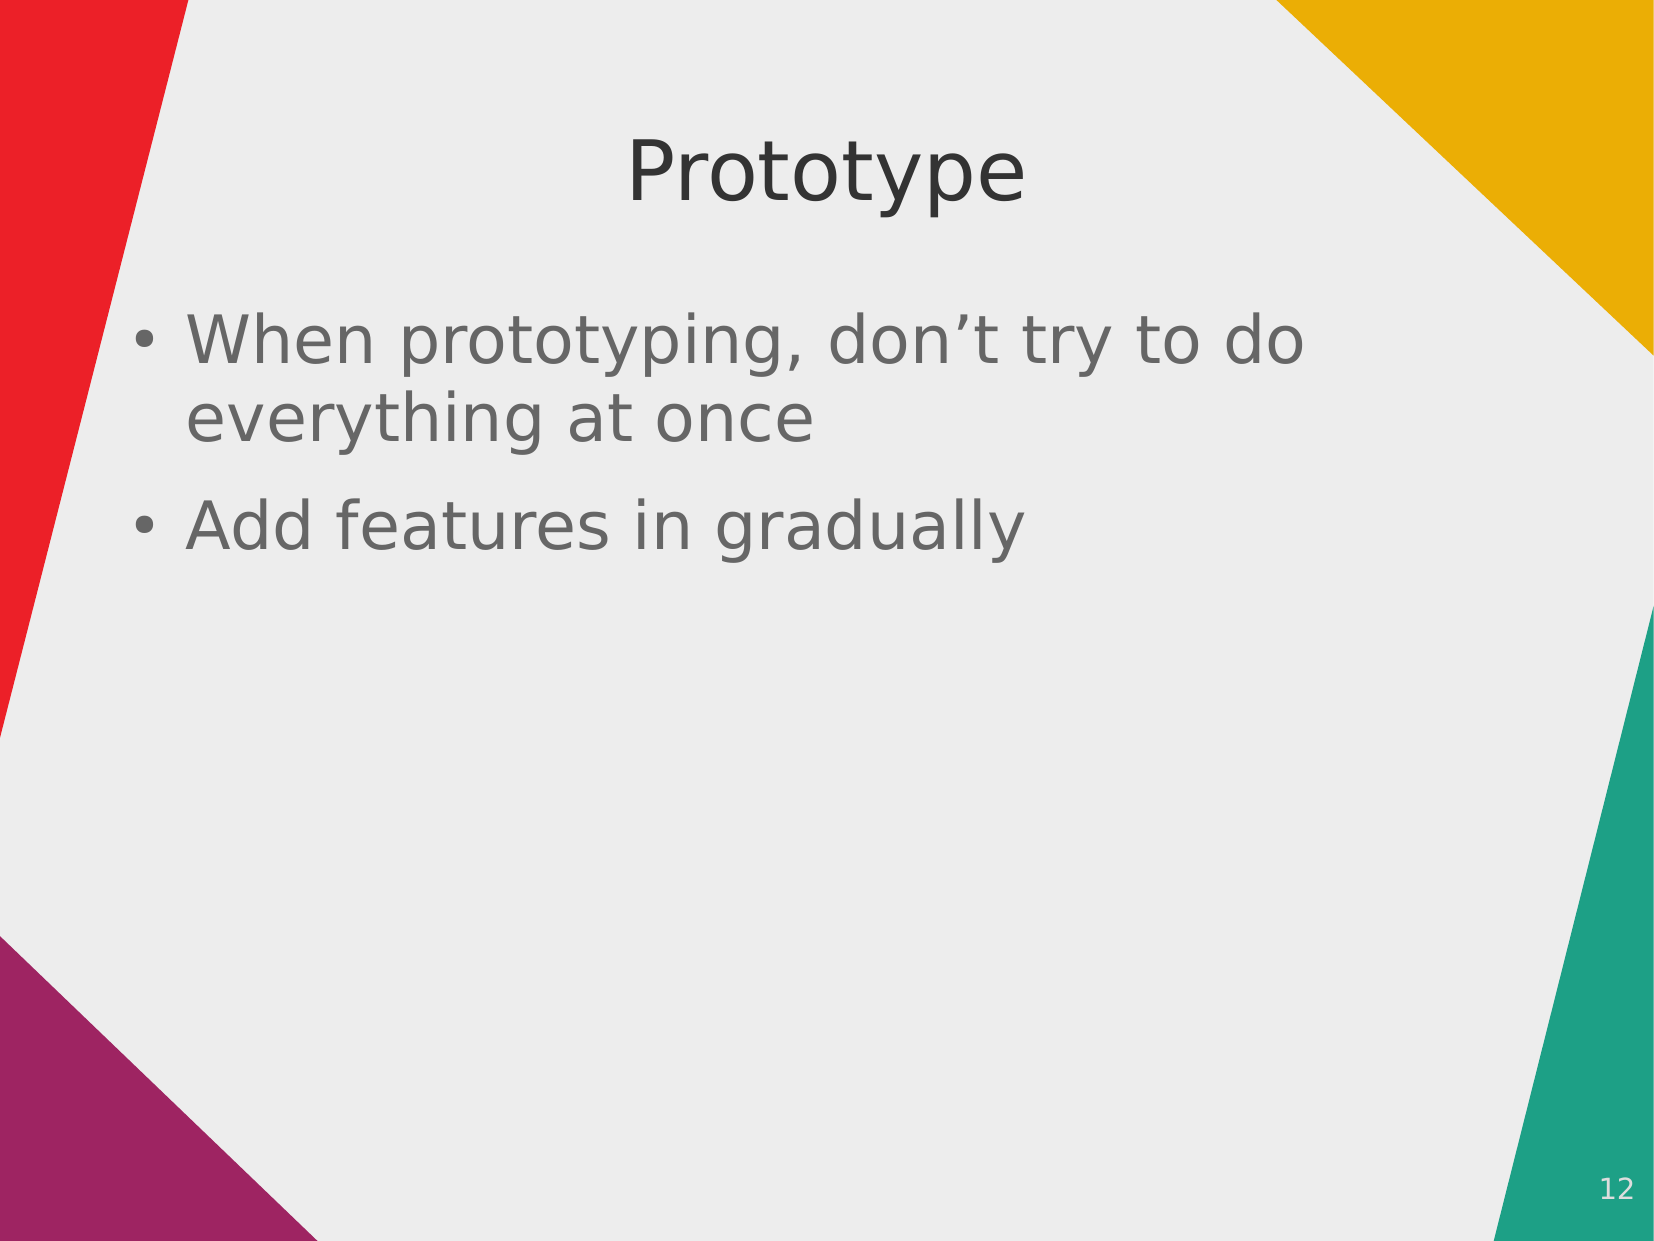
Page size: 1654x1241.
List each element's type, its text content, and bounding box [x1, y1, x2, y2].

title Prototype [114, 73, 1539, 271]
list When prototyping, don’t try to do everything at once Add features in gradually [114, 302, 1539, 1033]
